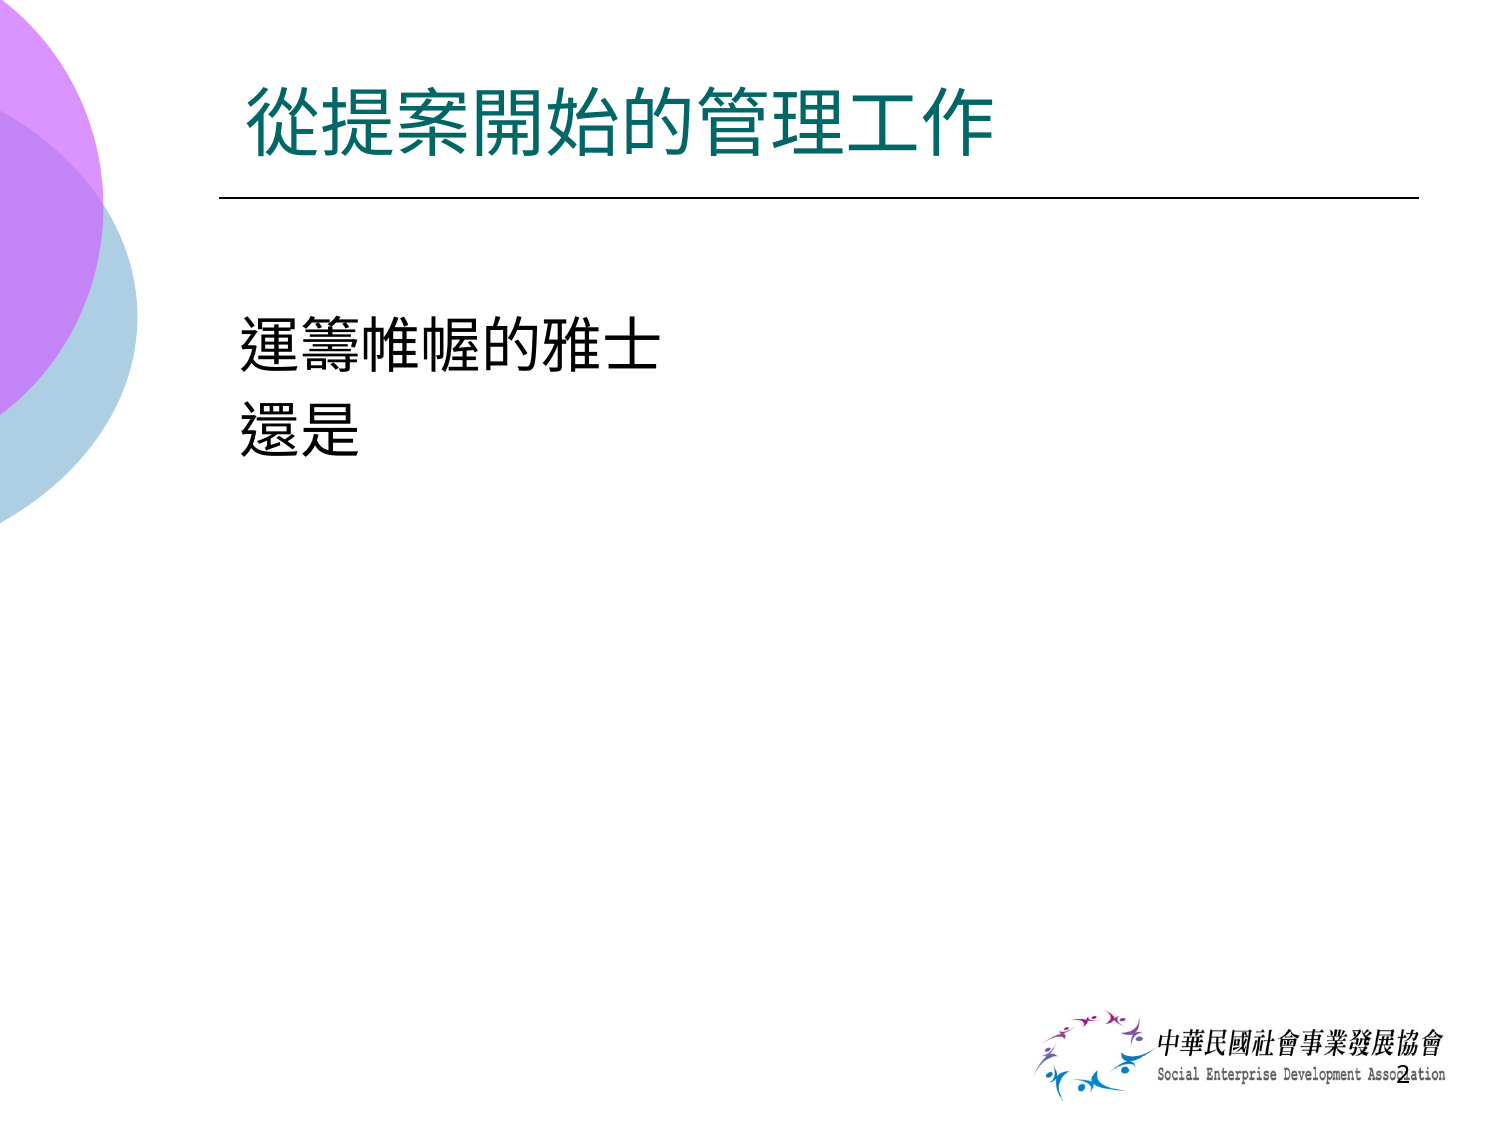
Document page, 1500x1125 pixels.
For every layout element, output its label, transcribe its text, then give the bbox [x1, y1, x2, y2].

text_box 從提案開始的管理工作 [230, 54, 1430, 173]
text_box <編號> [1074, 1025, 1425, 1100]
picture [1033, 1010, 1447, 1102]
text_box 運籌帷幄的雅士 還是 [224, 299, 1425, 975]
